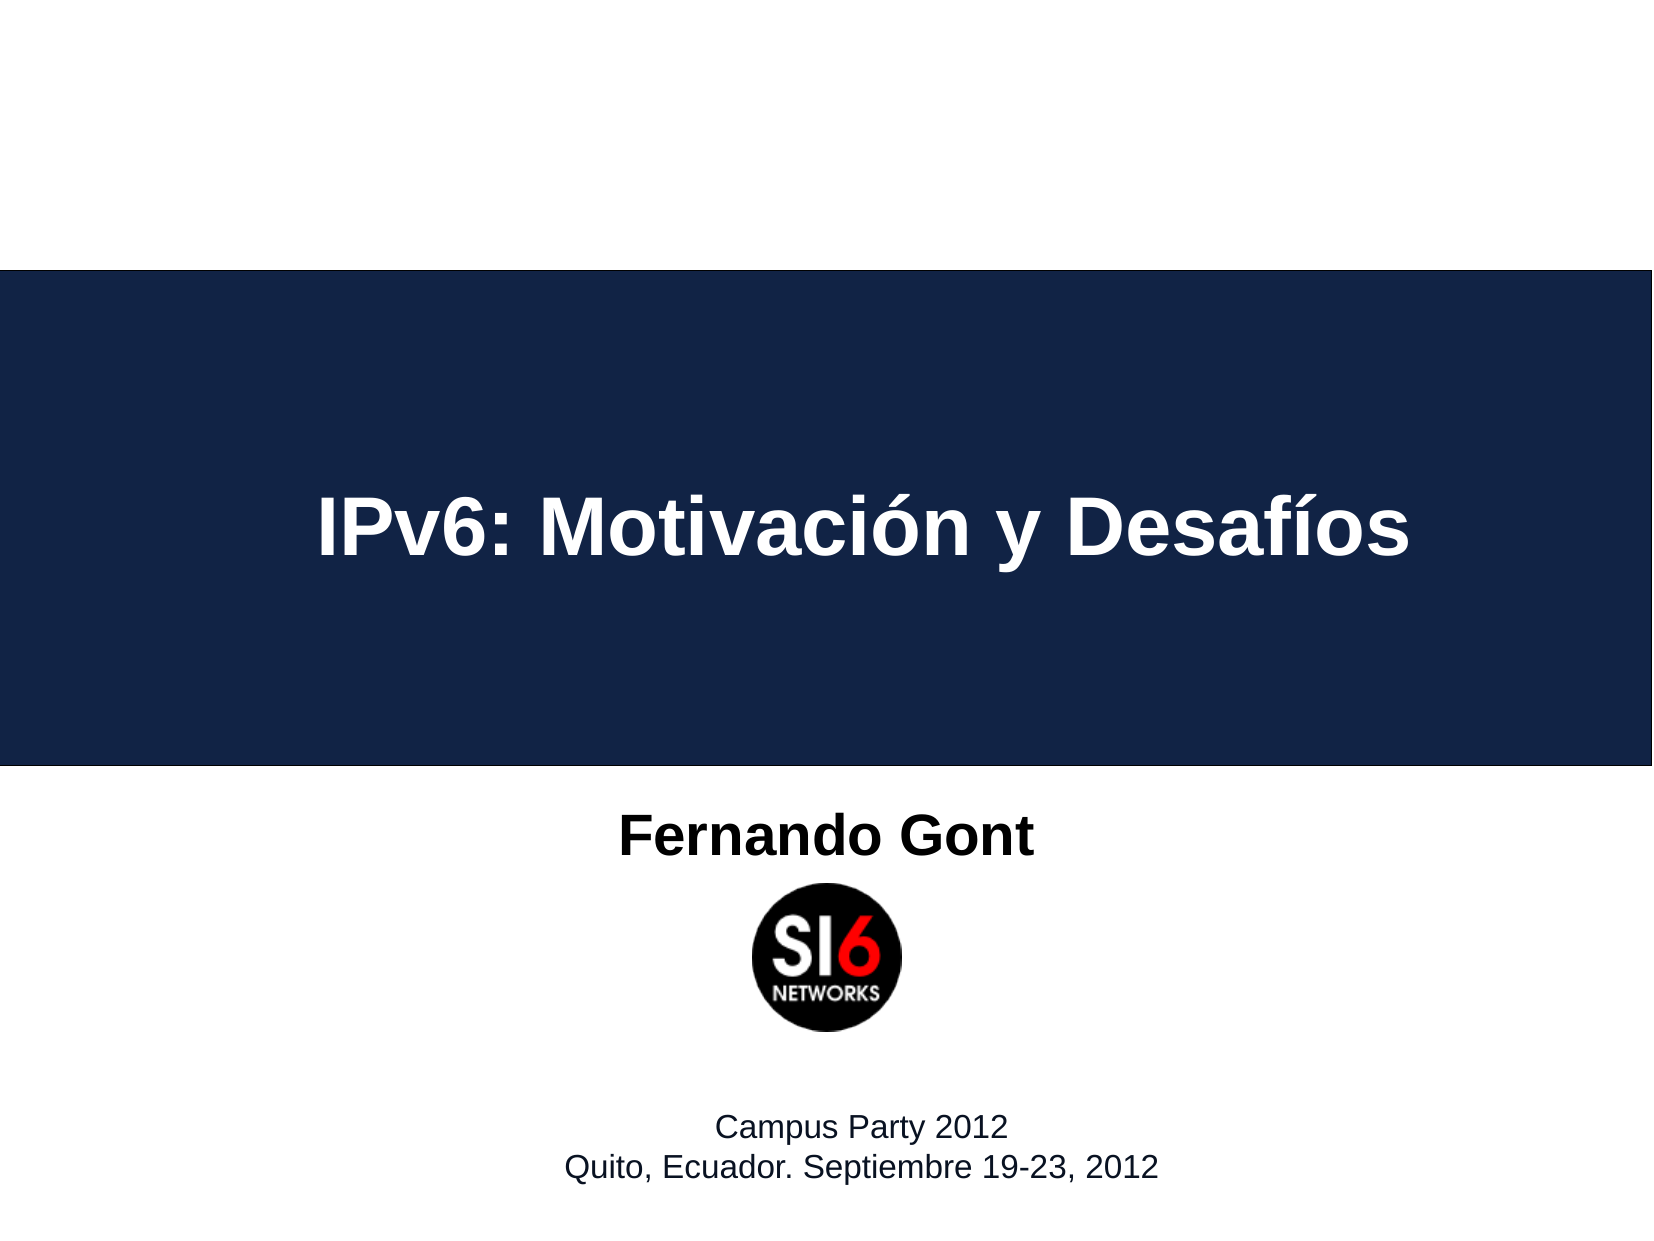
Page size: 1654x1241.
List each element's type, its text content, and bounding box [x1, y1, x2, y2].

list Campus Party 2012 Quito, Ecuador. Septiembre 19-23, 2012 [361, 1108, 1292, 1214]
list IPv6: Motivación y Desafíos [67, 480, 1591, 601]
picture [752, 883, 902, 1032]
